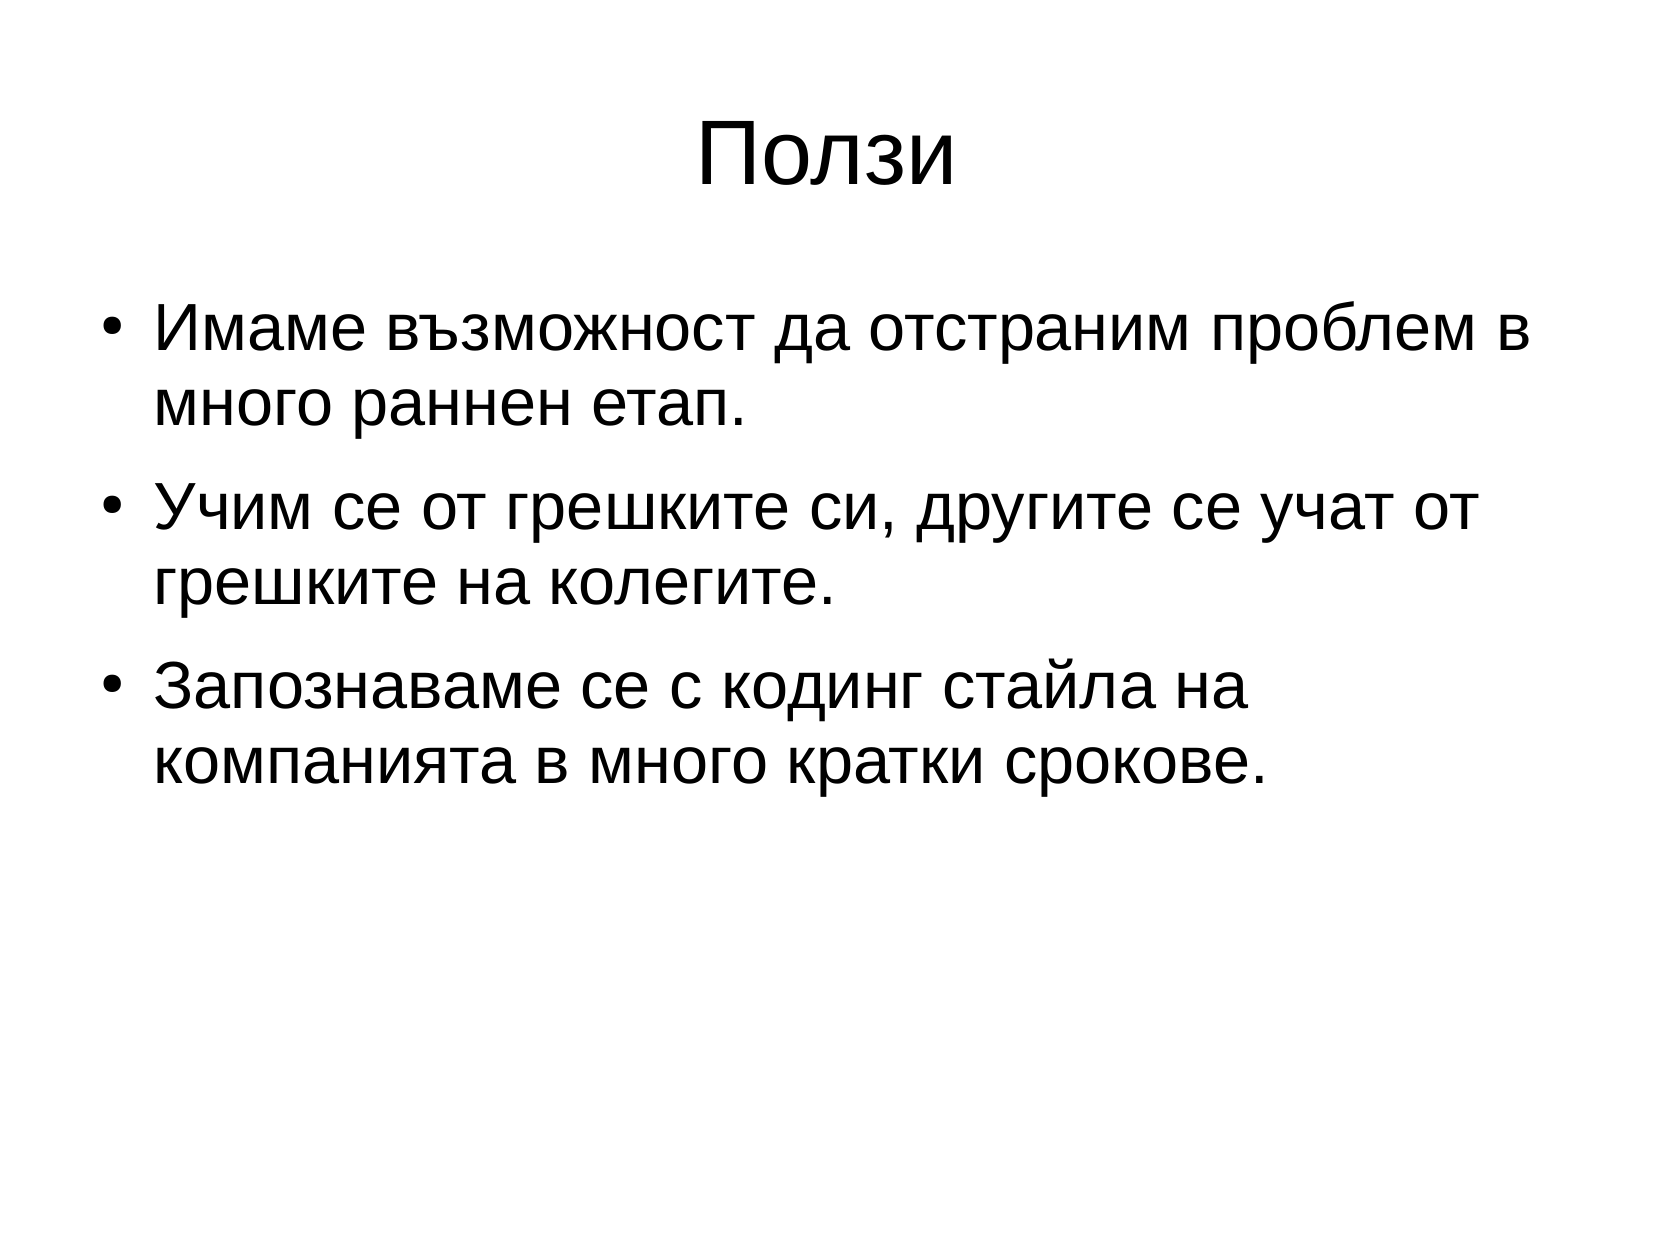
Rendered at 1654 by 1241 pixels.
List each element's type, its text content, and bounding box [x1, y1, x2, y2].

list Имаме възможност да отстраним проблем в много раннен етап. Учим се от грешките си, другите се учат от грешките на колегите. Запознаваме се с кодинг стайла на компанията в много кратки срокове. [82, 290, 1571, 1010]
title Ползи [82, 49, 1571, 257]
